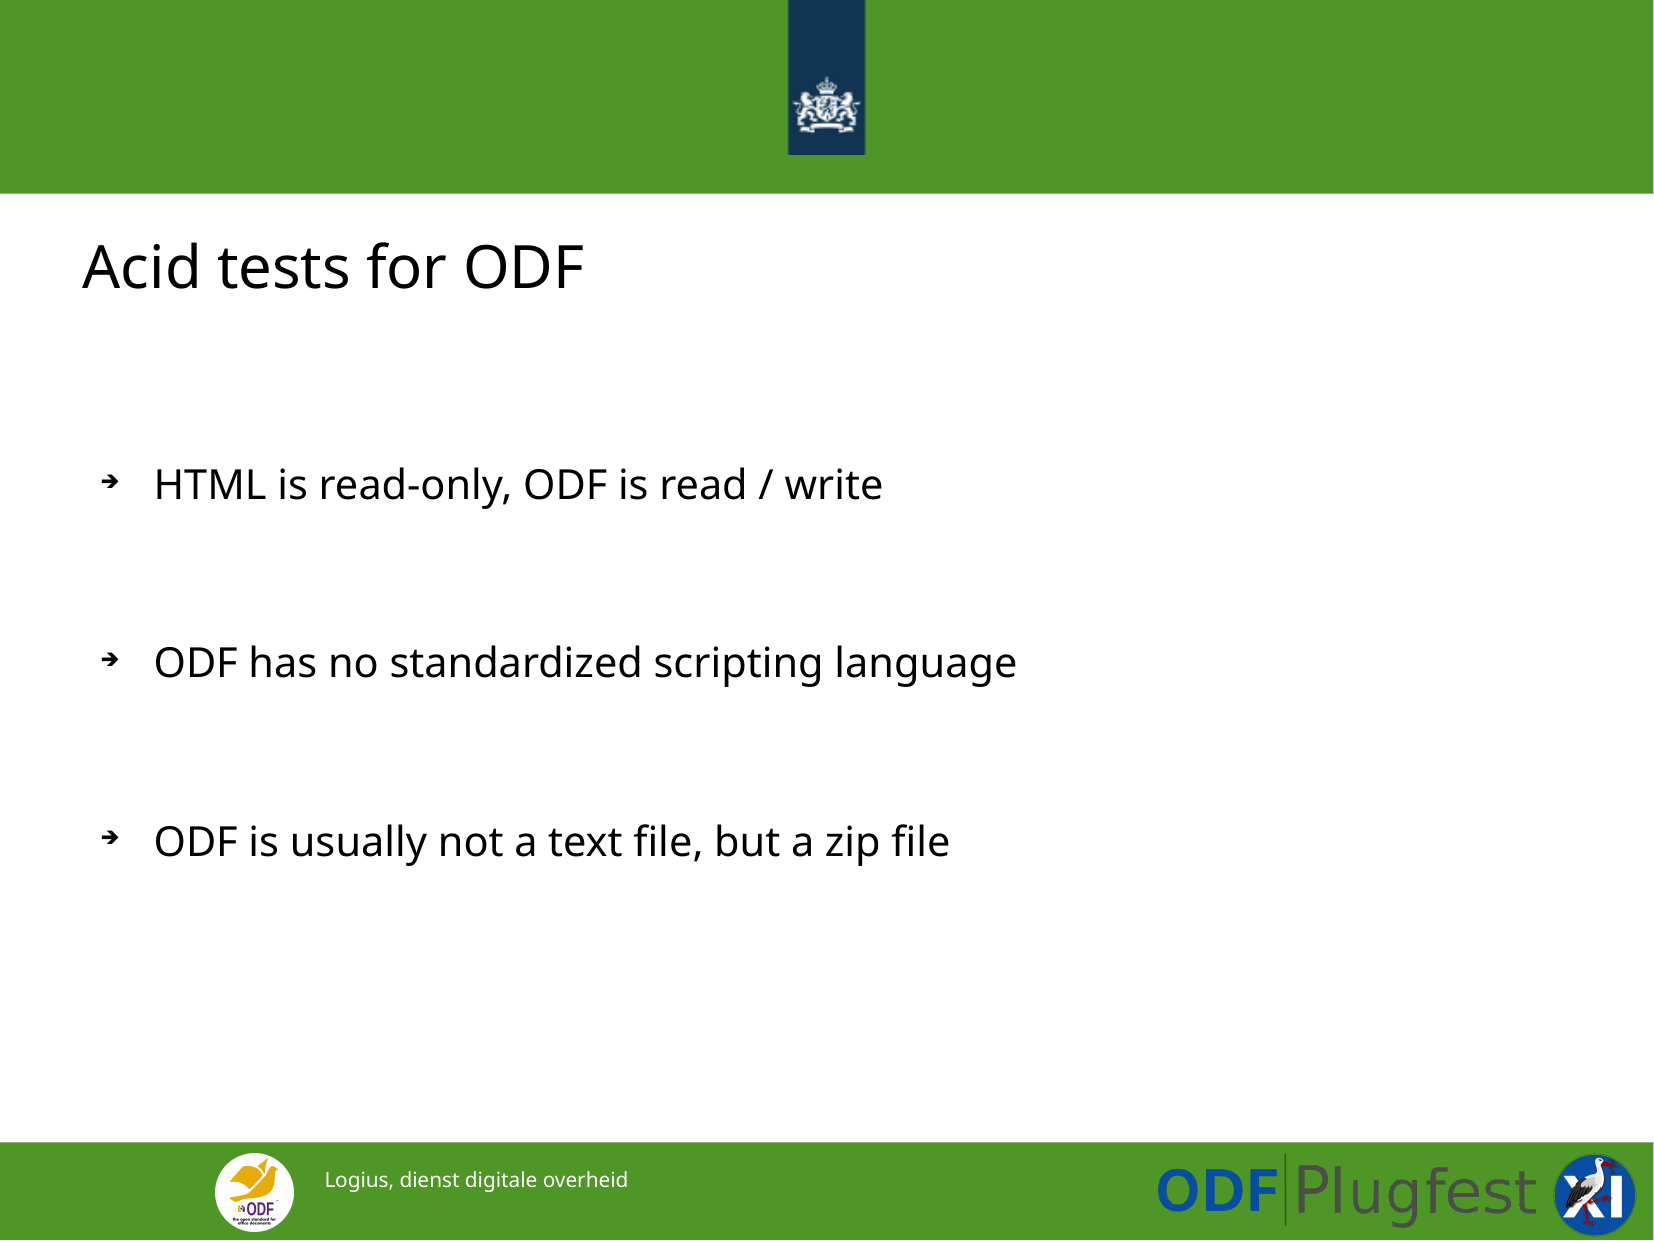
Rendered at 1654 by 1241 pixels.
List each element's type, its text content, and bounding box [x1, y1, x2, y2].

picture [215, 1175, 294, 1232]
picture [0, 0, 1654, 155]
picture [1158, 1153, 1654, 1237]
list HTML is read-only, ODF is read / write ODF has no standardized scripting language ODF is usually not a text file, but a zip file [82, 455, 1571, 1175]
title Acid tests for ODF [82, 161, 1571, 369]
